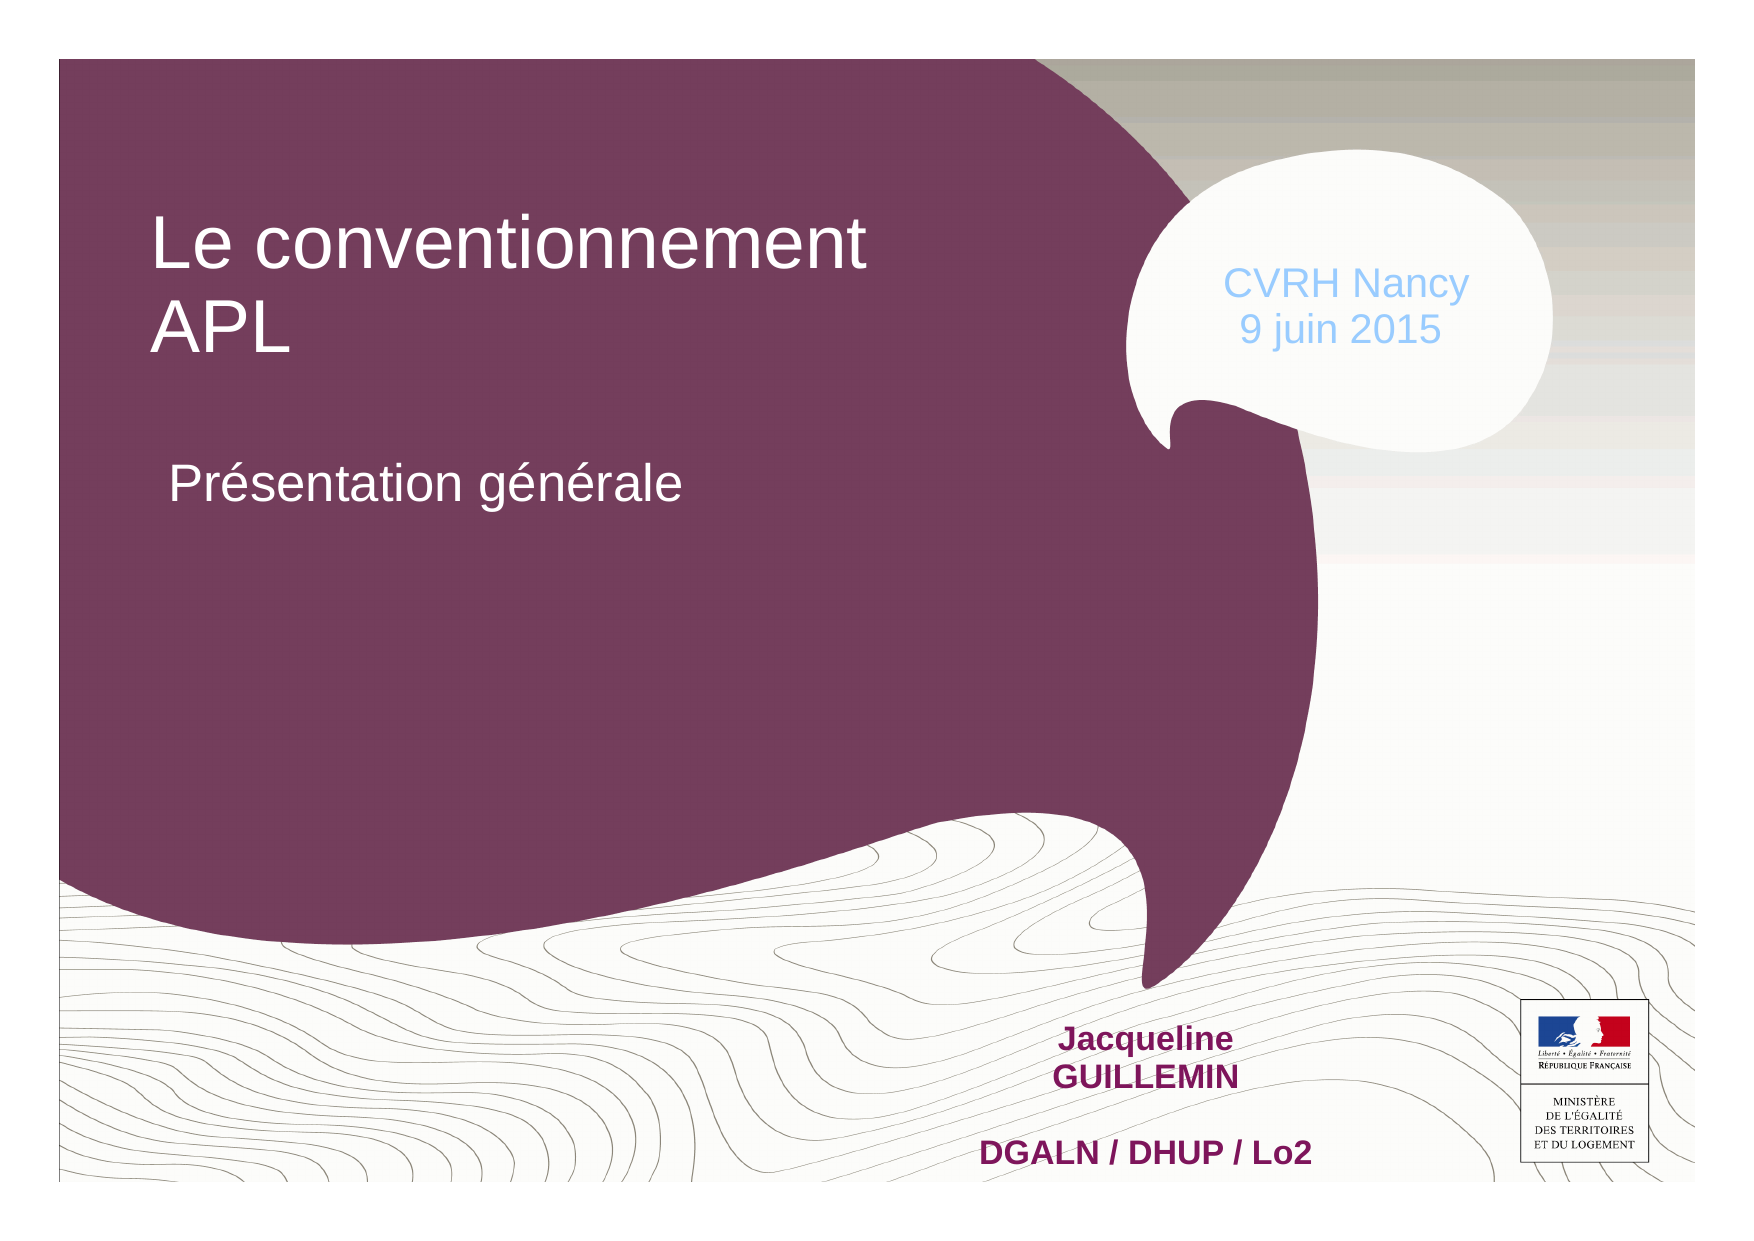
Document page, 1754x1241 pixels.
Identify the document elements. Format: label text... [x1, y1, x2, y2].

title Le conventionnement APL [150, 143, 905, 425]
text_box Jacqueline GUILLEMIN DGALN / DHUP / Lo2 [945, 1011, 1348, 1179]
subtitle CVRH Nancy 9 juin 2015 [1137, 229, 1544, 382]
text_box Présentation générale [153, 446, 1096, 521]
picture [59, 59, 1695, 1182]
